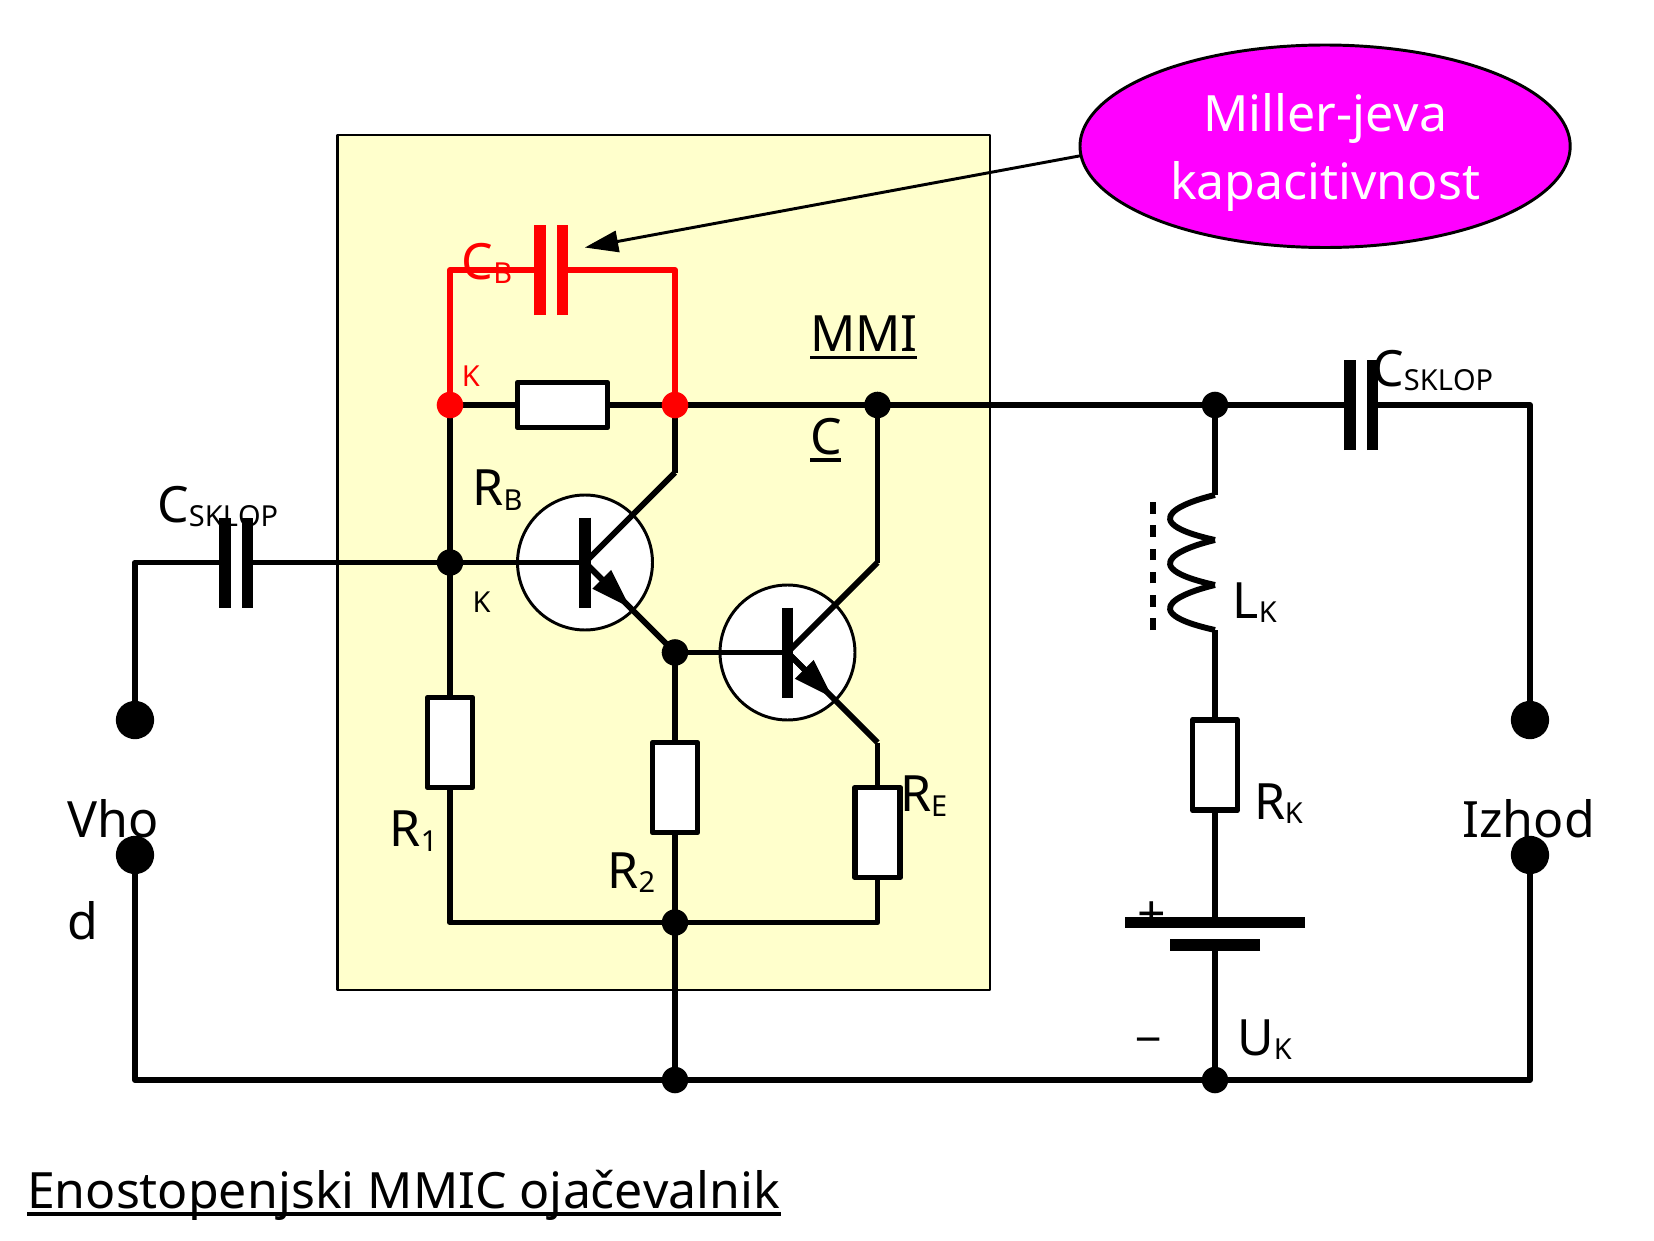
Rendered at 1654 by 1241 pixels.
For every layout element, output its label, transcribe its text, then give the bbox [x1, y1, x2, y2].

text_box UK [1237, 967, 1306, 1045]
text_box CSKLOP [157, 434, 293, 512]
text_box + _ [1137, 844, 1183, 995]
text_box [591, 408, 875, 650]
text_box Miller-jeva kapacitivnost [1080, 45, 1571, 248]
text_box Izhod [1462, 749, 1601, 811]
text_box MMIC [810, 264, 946, 325]
text_box [337, 135, 991, 560]
text_box [1192, 720, 1238, 811]
text_box CSKLOP [1372, 298, 1508, 376]
text_box LK [1232, 530, 1301, 608]
text_box [498, 273, 507, 281]
text_box [337, 408, 991, 991]
text_box Vhod [67, 749, 183, 811]
text_box Enostopenjski MMIC ojačevalnik [27, 1154, 833, 1216]
text_box CBK [461, 191, 530, 269]
text_box RE [900, 723, 968, 801]
text_box R1 [389, 759, 458, 837]
text_box RBK [472, 418, 541, 496]
text_box R2 [607, 800, 676, 878]
text_box RK [1254, 731, 1322, 809]
